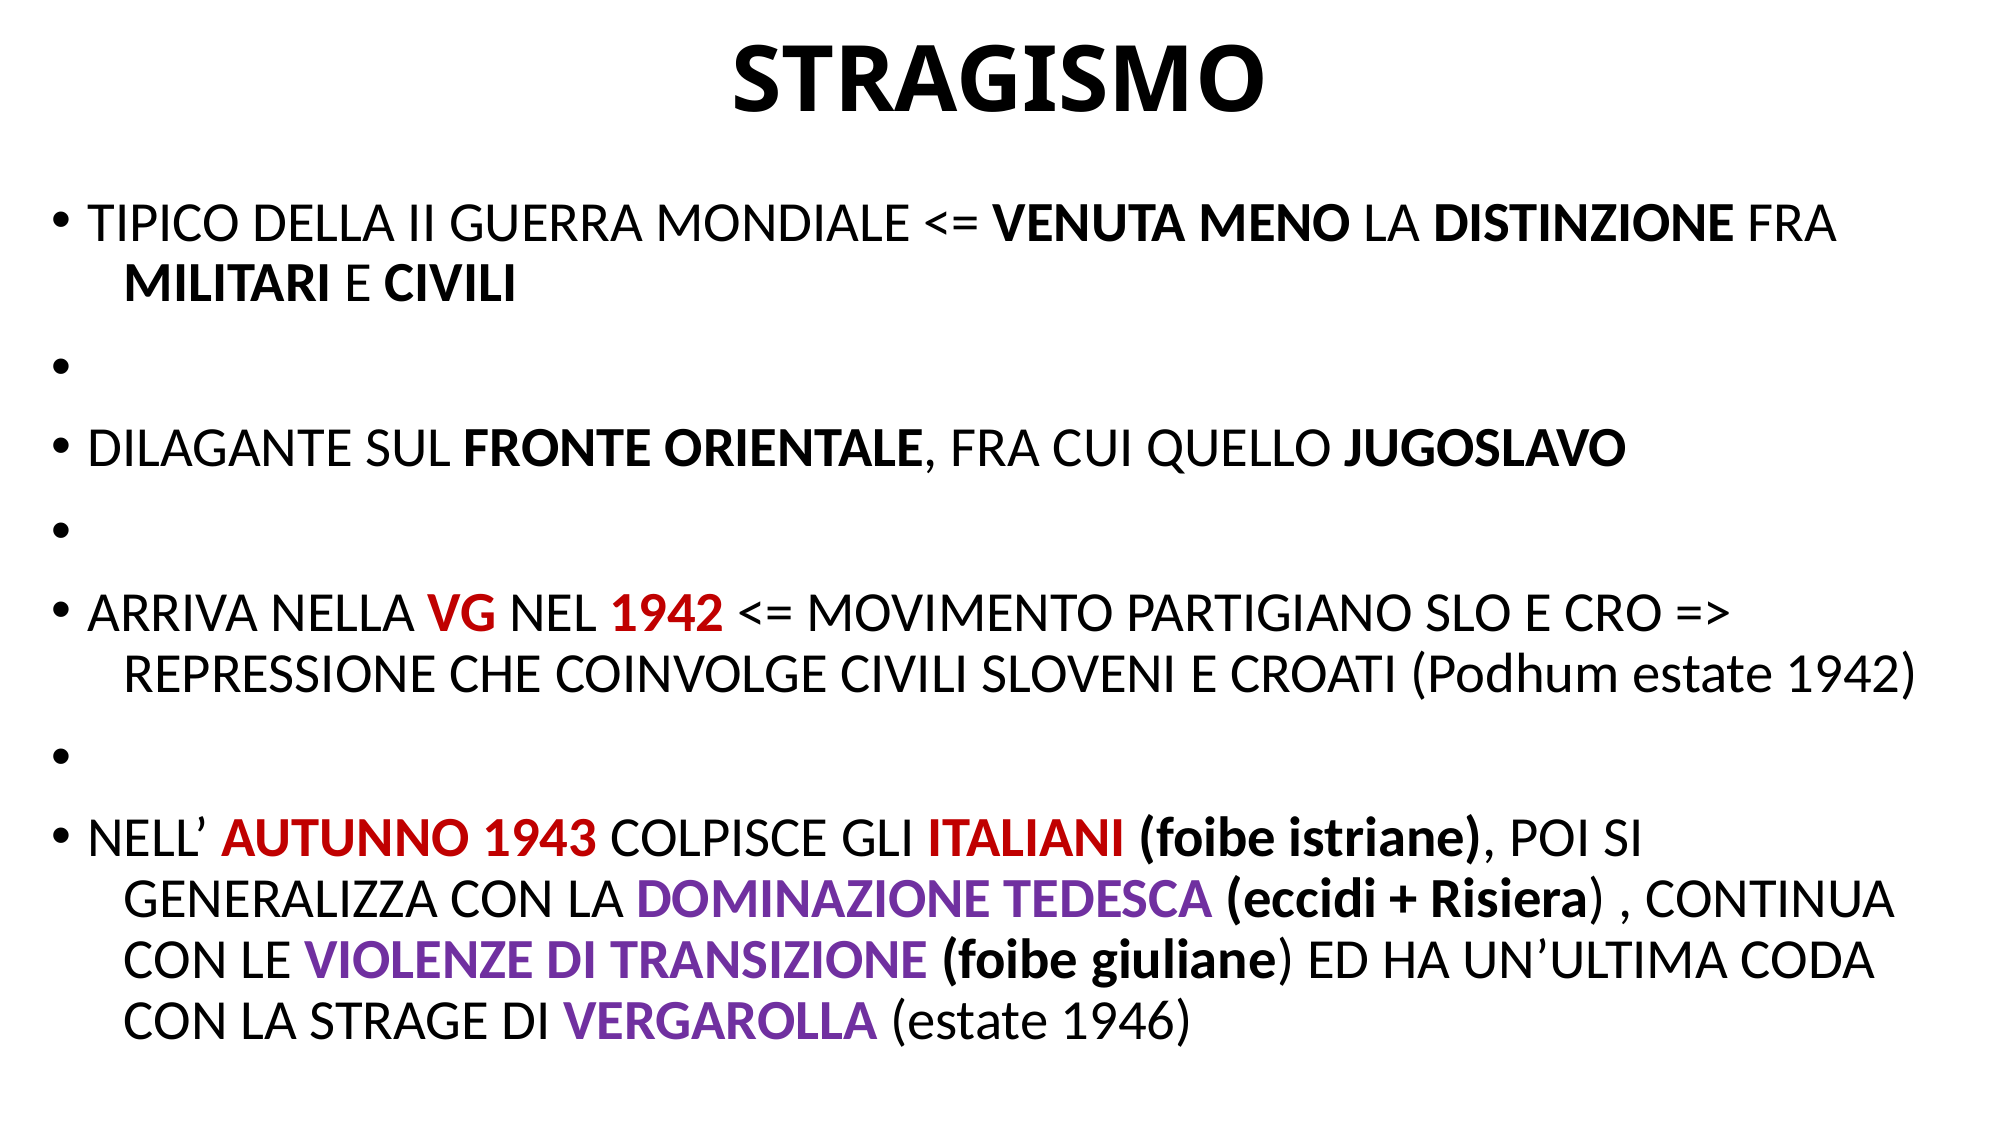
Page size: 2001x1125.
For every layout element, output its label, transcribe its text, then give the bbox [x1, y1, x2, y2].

title STRAGISMO [137, 18, 1863, 146]
list TIPICO DELLA II GUERRA MONDIALE <= VENUTA MENO LA DISTINZIONE FRA MILITARI E CIVILI DILAGANTE SUL FRONTE ORIENTALE, FRA CUI QUELLO JUGOSLAVO ARRIVA NELLA VG NEL 1942 <= MOVIMENTO PARTIGIANO SLO E CRO => REPRESSIONE CHE COINVOLGE CIVILI SLOVENI E CROATI (Podhum estate 1942) NELL’ AUTUNNO 1943 COLPISCE GLI ITALIANI (foibe istriane), POI SI GENERALIZZA CON LA DOMINAZIONE TEDESCA (eccidi + Risiera) , CONTINUA CON LE VIOLENZE DI TRANSIZIONE (foibe giuliane) ED HA UN’ULTIMA CODA CON LA STRAGE DI VERGAROLLA (estate 1946) [36, 184, 1964, 1107]
